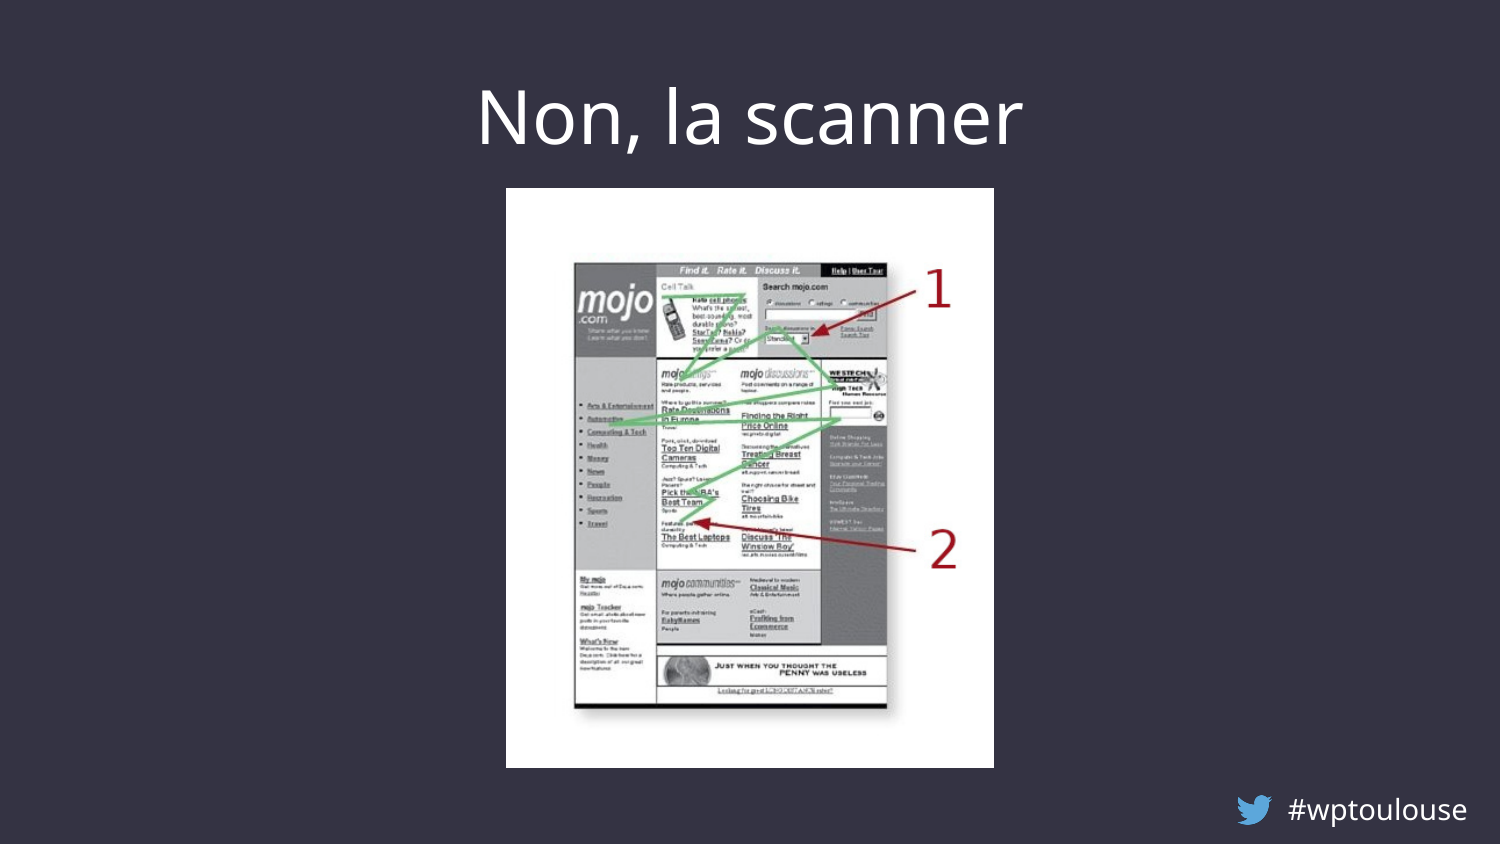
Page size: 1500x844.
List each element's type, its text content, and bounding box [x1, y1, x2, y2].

text_box #wptoulouse [1272, 776, 1488, 832]
picture [1236, 795, 1273, 825]
picture [506, 188, 994, 768]
title Non, la scanner [75, 33, 1425, 175]
